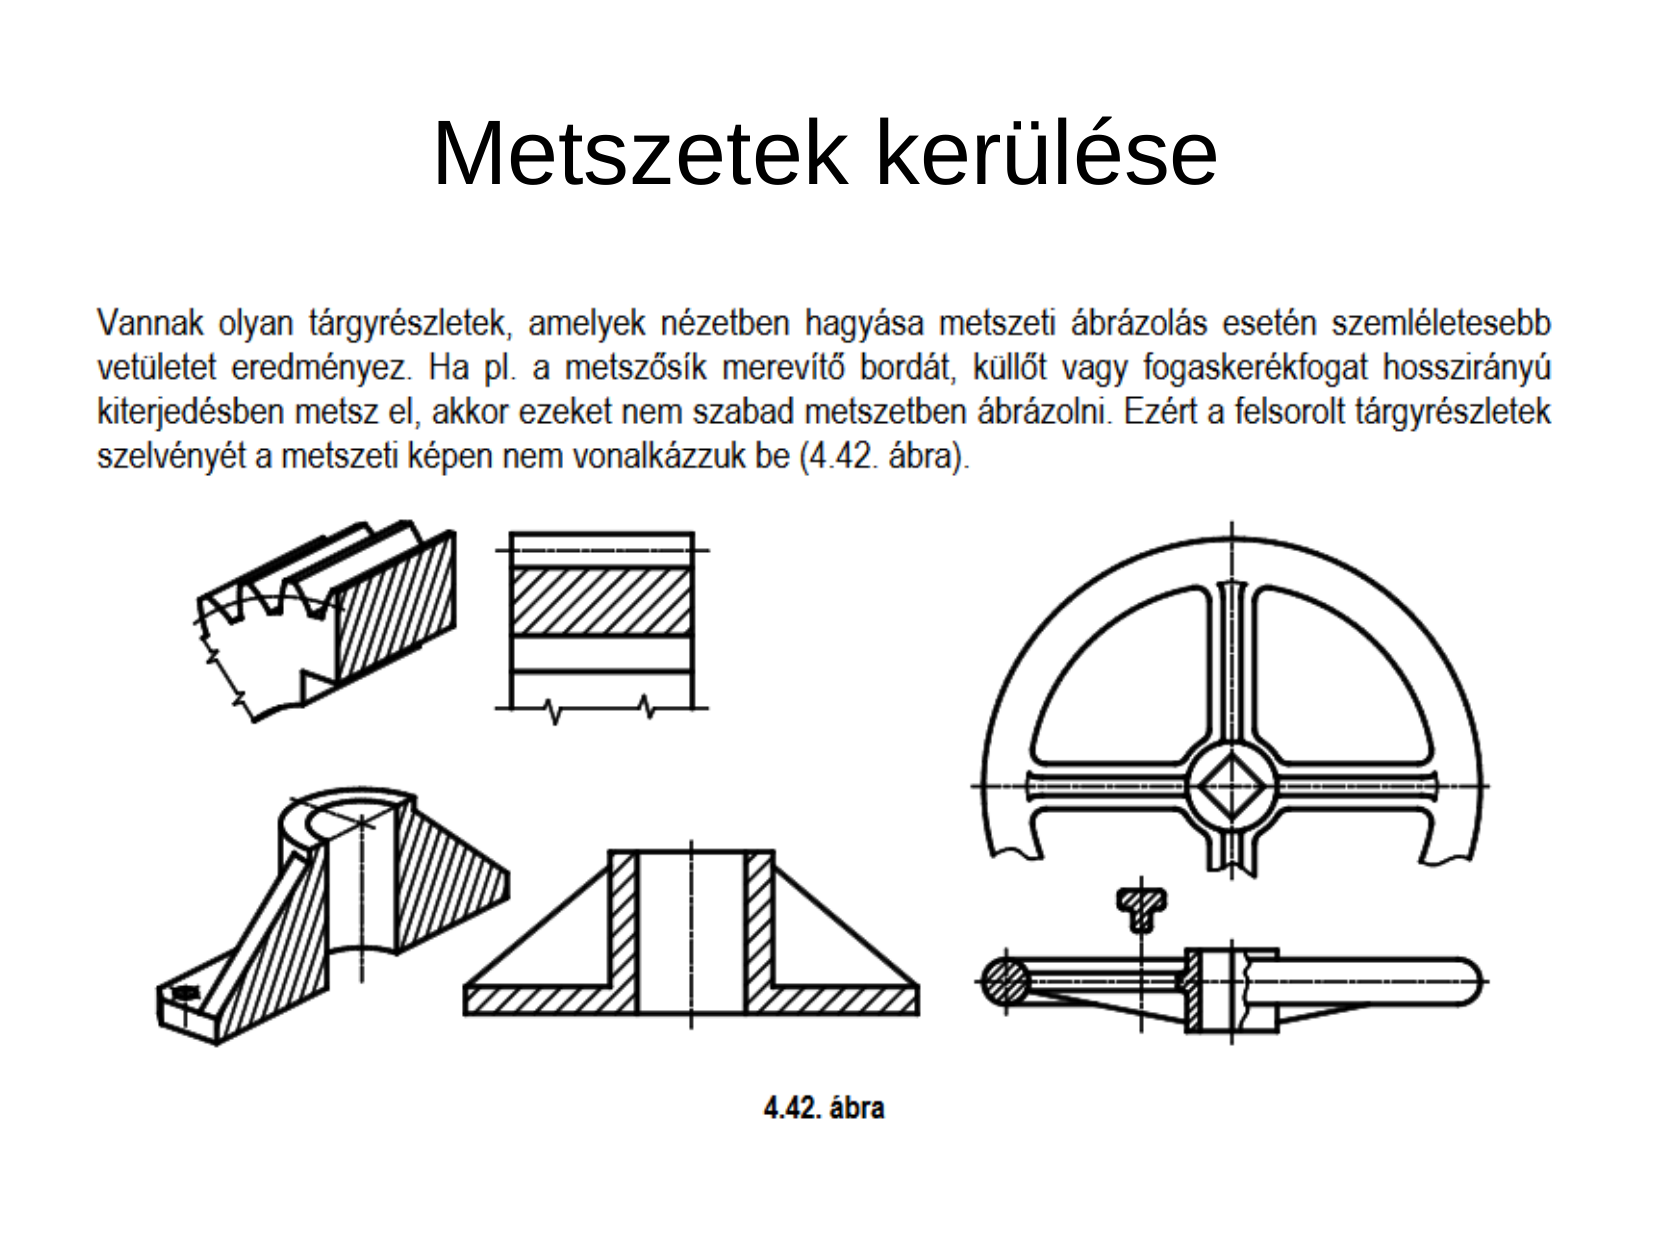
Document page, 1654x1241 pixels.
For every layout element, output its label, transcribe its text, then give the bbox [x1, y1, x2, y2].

title Metszetek kerülése [82, 49, 1571, 257]
picture [82, 295, 1571, 1192]
